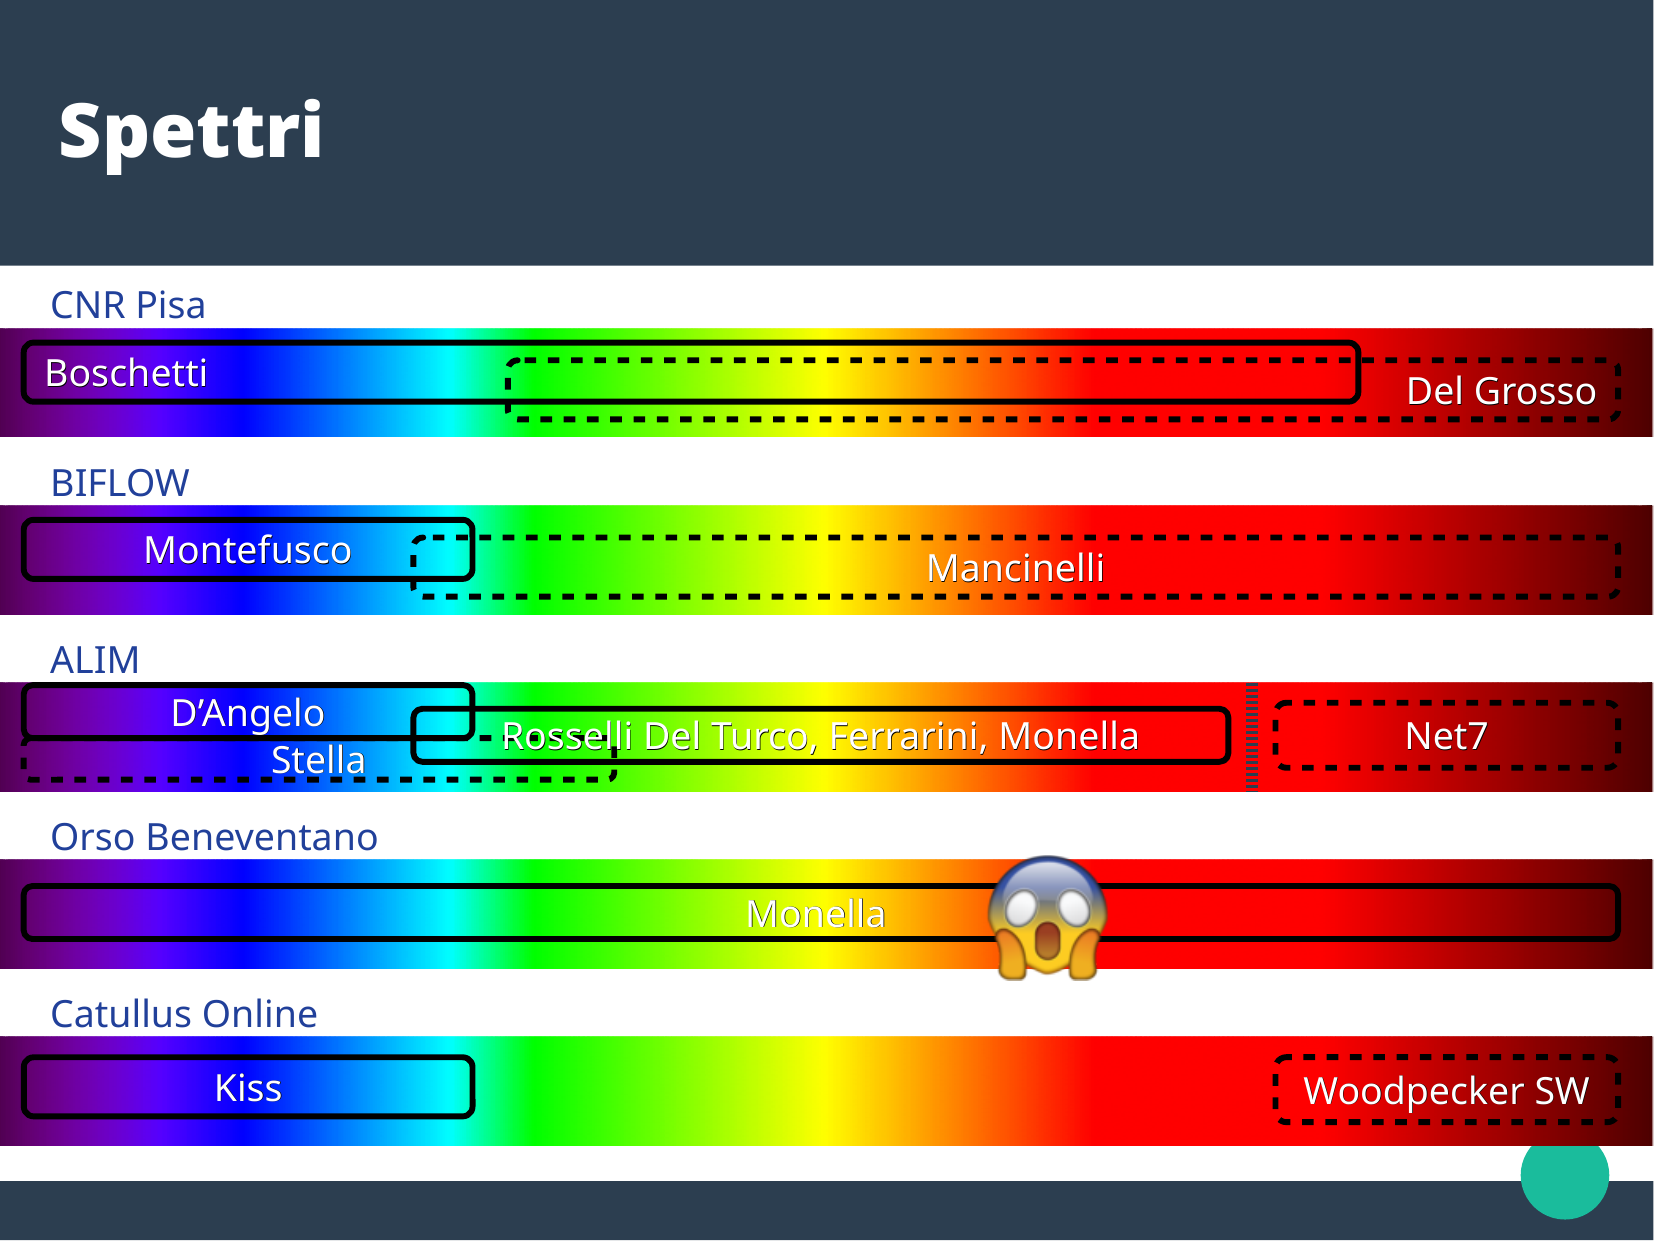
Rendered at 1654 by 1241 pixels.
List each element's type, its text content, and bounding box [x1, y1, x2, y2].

picture [0, 505, 1654, 615]
title Spettri [59, 49, 1595, 207]
text_box Rosselli Del Turco, Ferrarini, Monella [413, 708, 1229, 762]
picture [0, 855, 1654, 981]
text_box Kiss [23, 1057, 473, 1117]
text_box Orso Beneventano [35, 803, 414, 862]
picture [156, 682, 1654, 792]
text_box Del Grosso [507, 360, 1619, 420]
picture [0, 682, 387, 792]
text_box Montefusco [23, 519, 473, 579]
text_box Stella [23, 738, 615, 780]
text_box Boschetti [23, 342, 1359, 402]
text_box Net7 [1275, 702, 1619, 768]
picture [0, 328, 1654, 438]
picture [0, 1036, 1654, 1146]
text_box Monella [23, 886, 985, 940]
text_box ALIM [35, 625, 156, 685]
text_box Catullus Online [35, 980, 351, 1039]
text_box Woodpecker SW [1275, 1057, 1619, 1123]
text_box CNR Pisa [35, 271, 233, 331]
text_box Mancinelli [413, 537, 1619, 597]
text_box Monella [1111, 886, 1619, 940]
text_box D’Angelo [23, 685, 473, 738]
text_box BIFLOW [35, 448, 210, 508]
